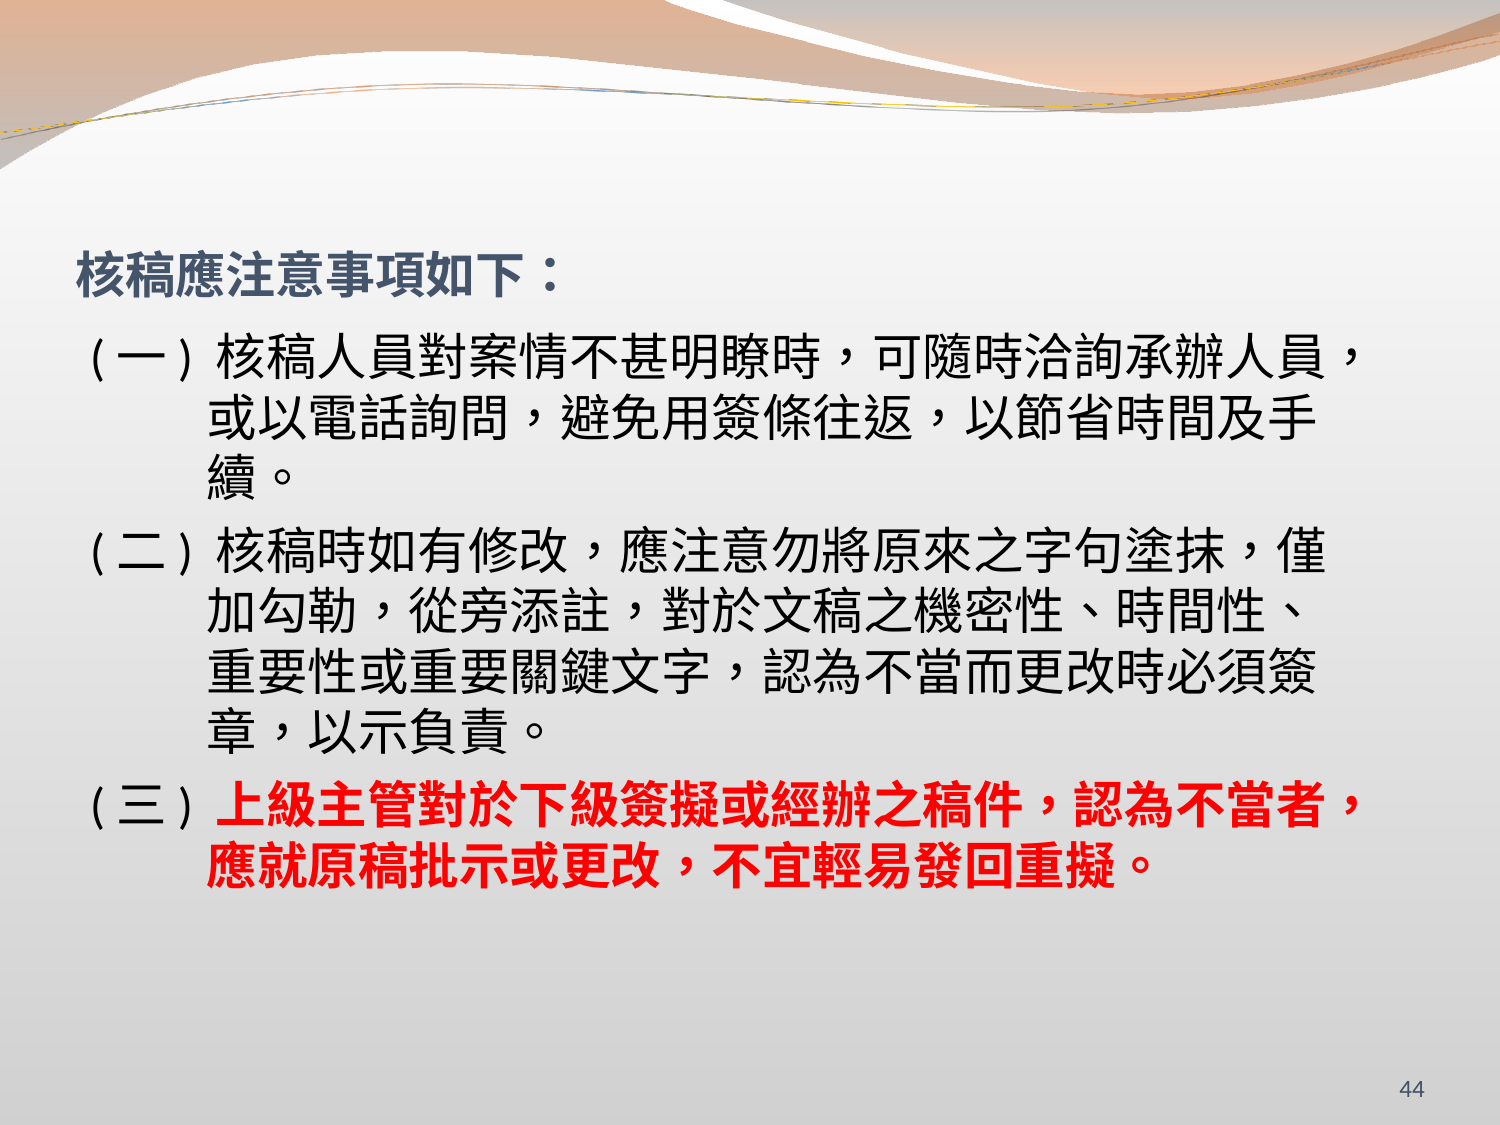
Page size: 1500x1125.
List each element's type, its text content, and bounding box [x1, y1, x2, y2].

title 核稿應注意事項如下： [75, 115, 1426, 304]
picture [0, 33, 1500, 140]
list (一) 核稿人員對案情不甚明瞭時，可隨時洽詢承辦人員， 或以電話詢問，避免用簽條往返，以節省時間及手 續。 (二) 核稿時如有修改，應注意勿將原來之字句塗抹，僅 加勾勒，從旁添註，對於文稿之機密性、時間性、 重要性或重要關鍵文字，認為不當而更改時必須簽 章，以示負責。 (三) 上級主管對於下級簽擬或經辦之稿件，認為不當者， 應就原稿批示或更改，不宜輕易發回重擬。 [75, 317, 1426, 1038]
text_box <編號> [1299, 1042, 1426, 1103]
